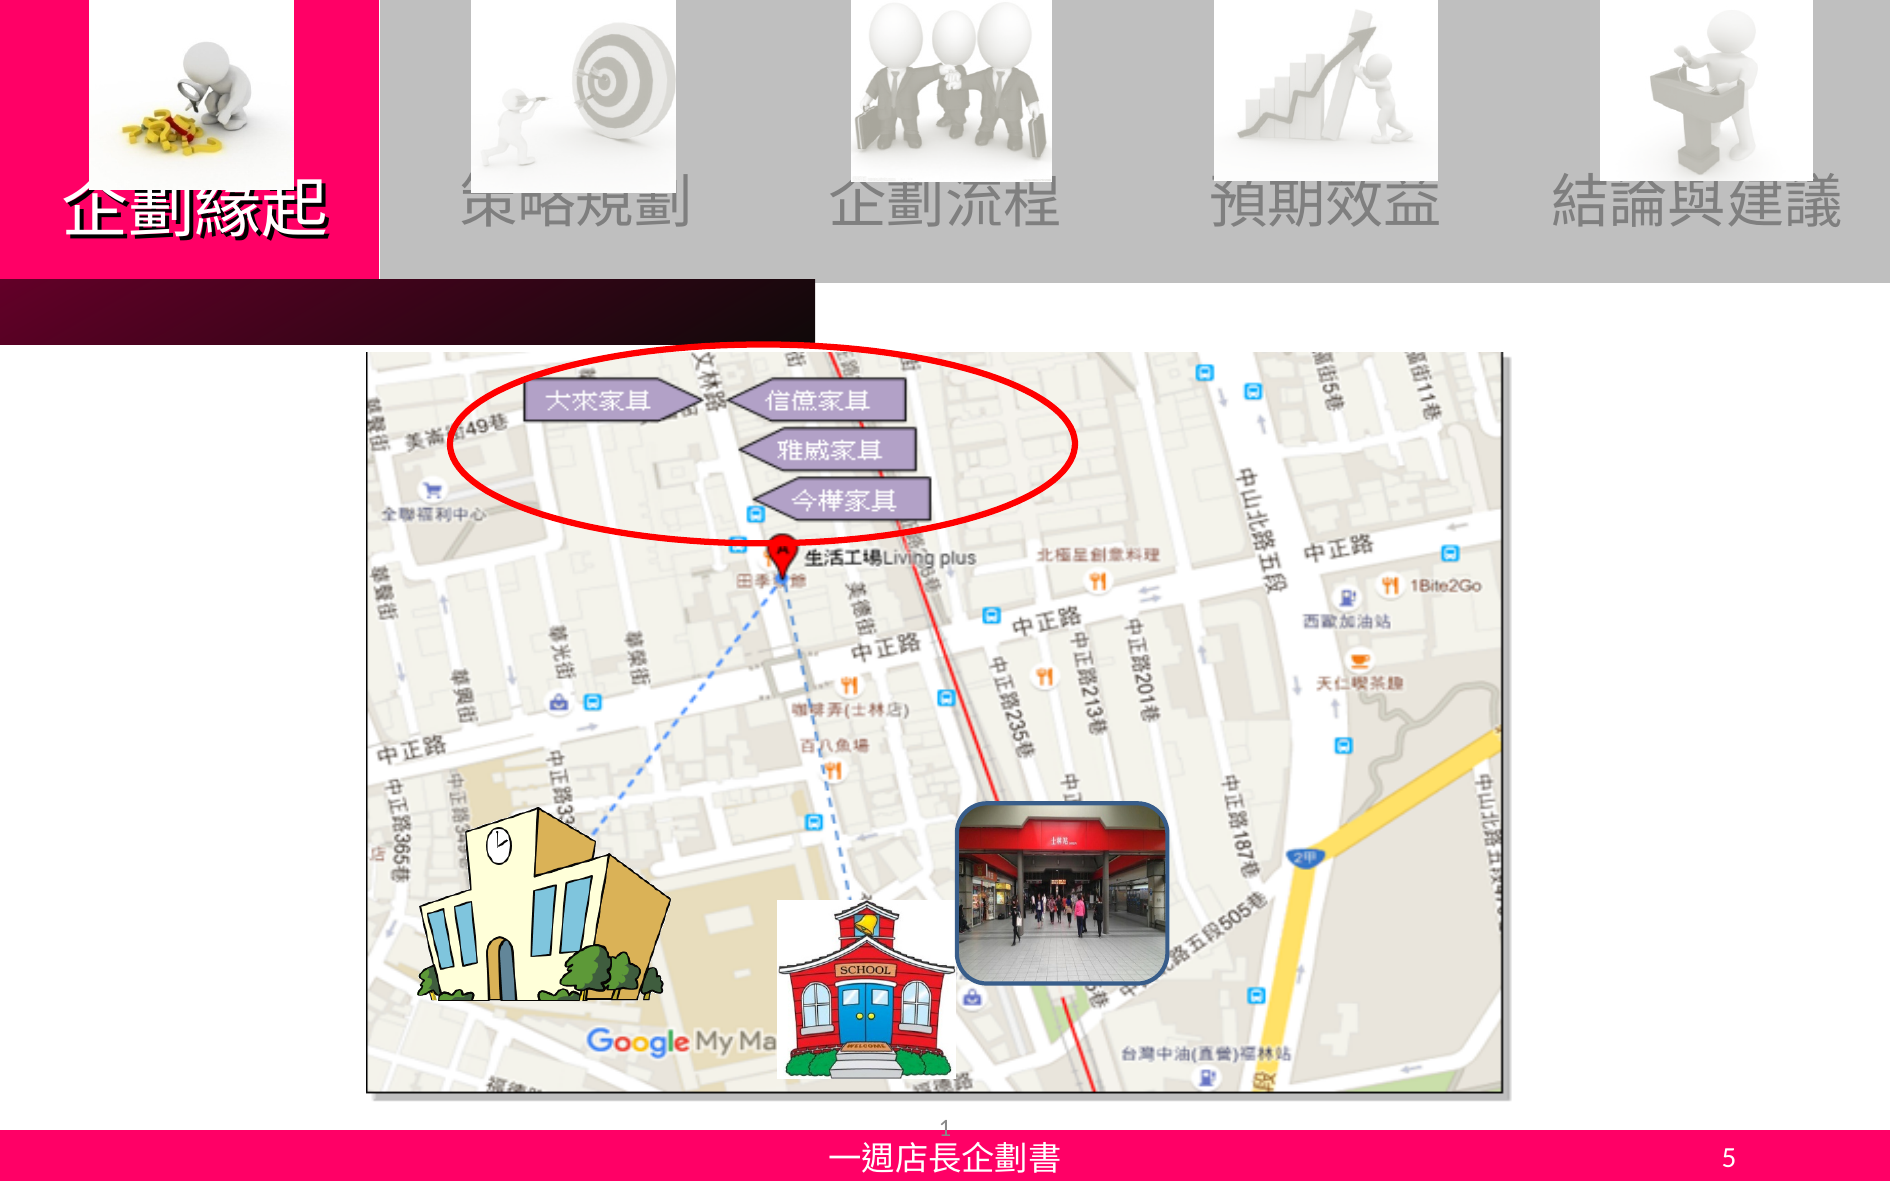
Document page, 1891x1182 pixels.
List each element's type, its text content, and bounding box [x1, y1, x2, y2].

picture [471, 0, 676, 193]
text_box [0, 0, 379, 279]
text_box 商圈環境/客層分析/企劃動機/企劃目的 [0, 279, 830, 343]
text_box [956, 803, 1168, 984]
text_box 5 [1706, 1130, 1891, 1182]
text_box 企劃緣起 [42, 157, 348, 253]
text_box 策略規劃 [417, 157, 735, 243]
text_box 結論與建議 [1523, 157, 1871, 243]
picture [454, 352, 1071, 540]
picture [851, 0, 1052, 182]
text_box 預期效益 [1179, 157, 1473, 243]
text_box 一週店長企劃書 [0, 1130, 1706, 1181]
picture [366, 352, 1514, 1105]
picture [1600, 0, 1813, 181]
text_box 企劃流程 [781, 157, 1110, 243]
text_box [380, 0, 1890, 283]
text_box [0, 280, 815, 345]
picture [89, 0, 294, 190]
picture [1214, 0, 1438, 181]
text_box 1 [645, 1094, 1245, 1158]
